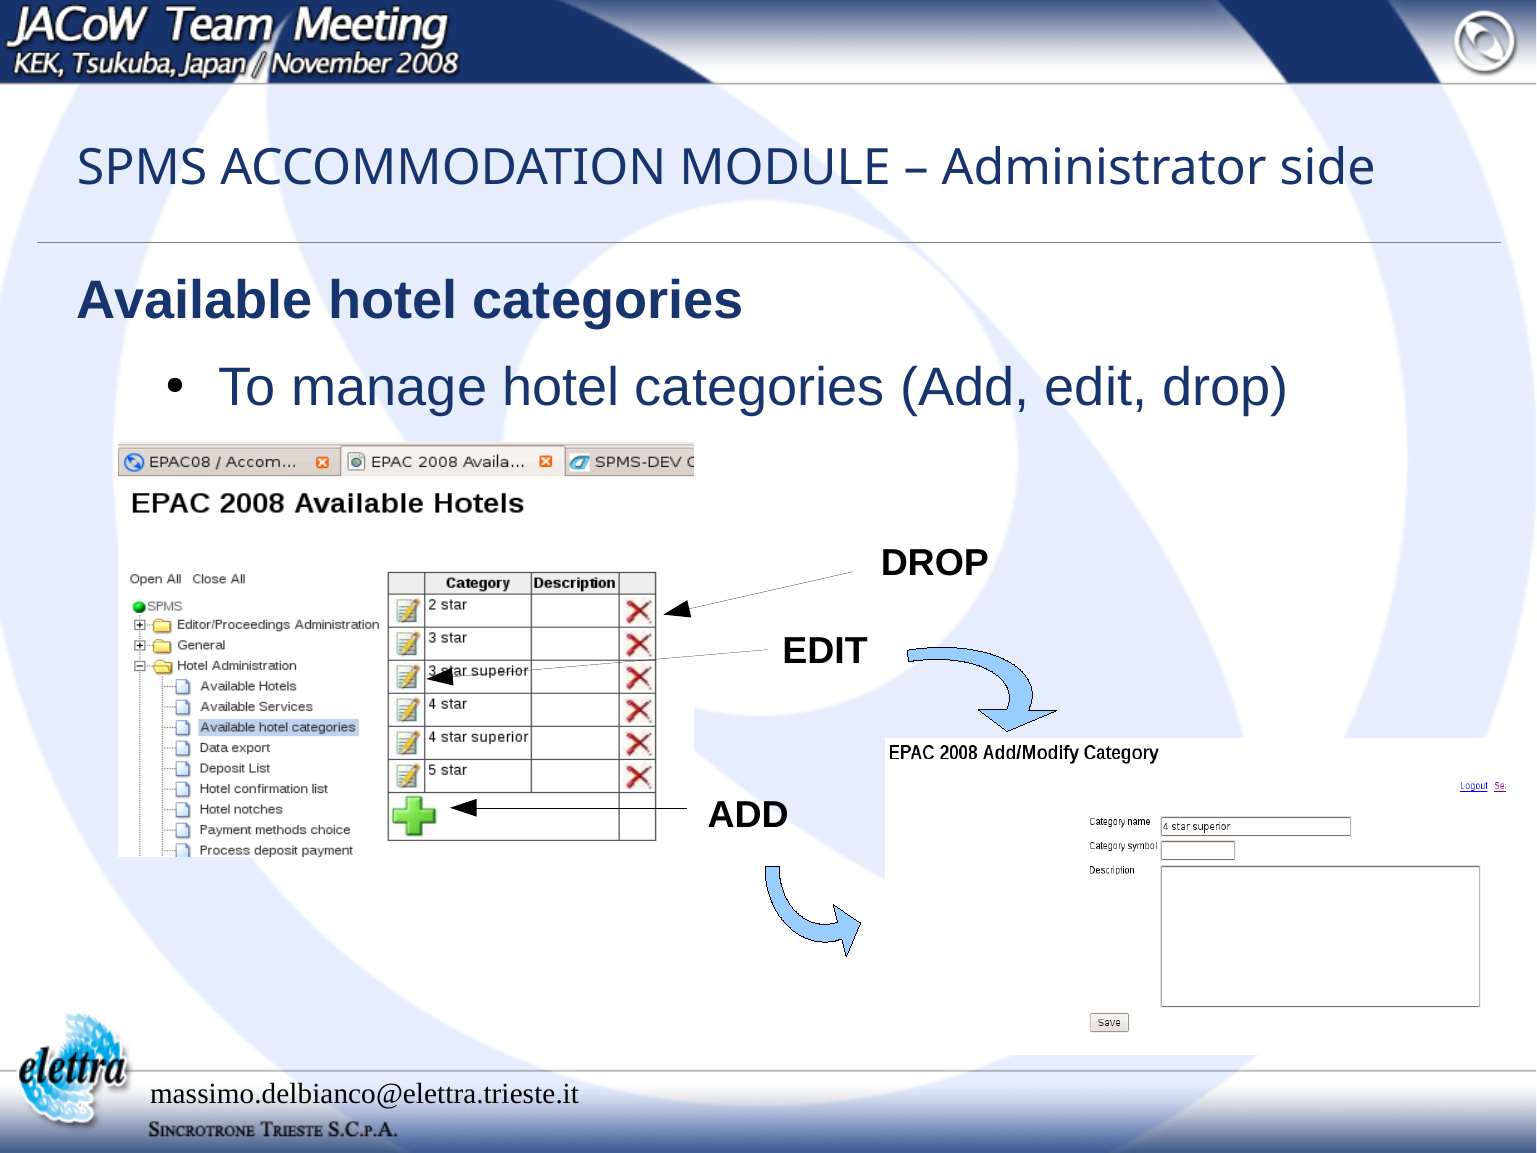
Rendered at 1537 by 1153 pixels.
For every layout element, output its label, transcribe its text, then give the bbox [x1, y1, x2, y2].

text_box EDIT [767, 622, 902, 680]
text_box DROP [866, 533, 1004, 591]
picture [0, 0, 1537, 1153]
text_box [907, 647, 1057, 732]
text_box ADD [693, 786, 827, 844]
text_box [765, 866, 861, 957]
title SPMS ACCOMMODATION MODULE – Administrator side [76, 109, 1460, 221]
list Available hotel categories To manage hotel categories (Add, edit, drop) [76, 269, 1460, 1016]
